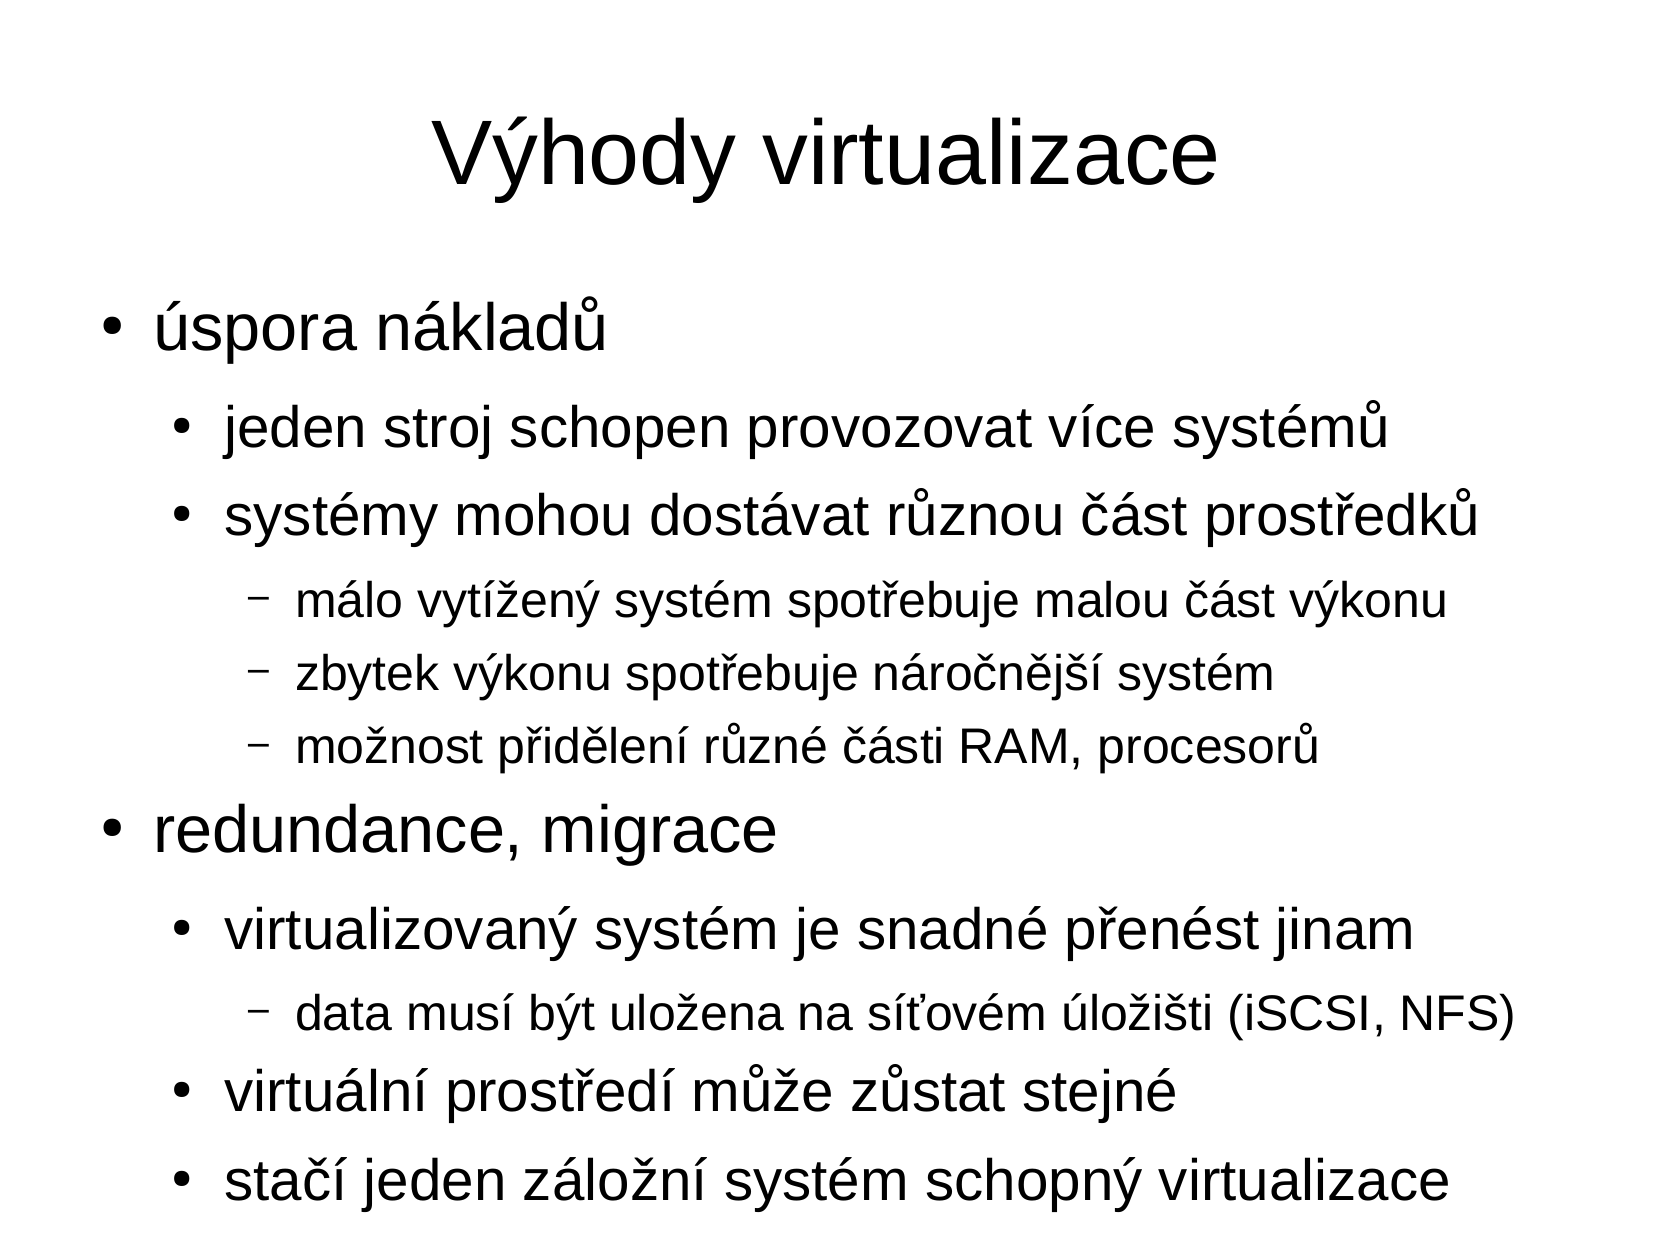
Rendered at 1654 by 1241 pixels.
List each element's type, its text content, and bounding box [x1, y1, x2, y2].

list úspora nákladů jeden stroj schopen provozovat více systémů systémy mohou dostávat různou část prostředků málo vytížený systém spotřebuje malou část výkonu zbytek výkonu spotřebuje náročnější systém možnost přidělení různé části RAM, procesorů redundance, migrace virtualizovaný systém je snadné přenést jinam data musí být uložena na síťovém úložišti (iSCSI, NFS) virtuální prostředí může zůstat stejné stačí jeden záložní systém schopný virtualizace [82, 290, 1571, 1212]
title Výhody virtualizace [82, 49, 1571, 257]
